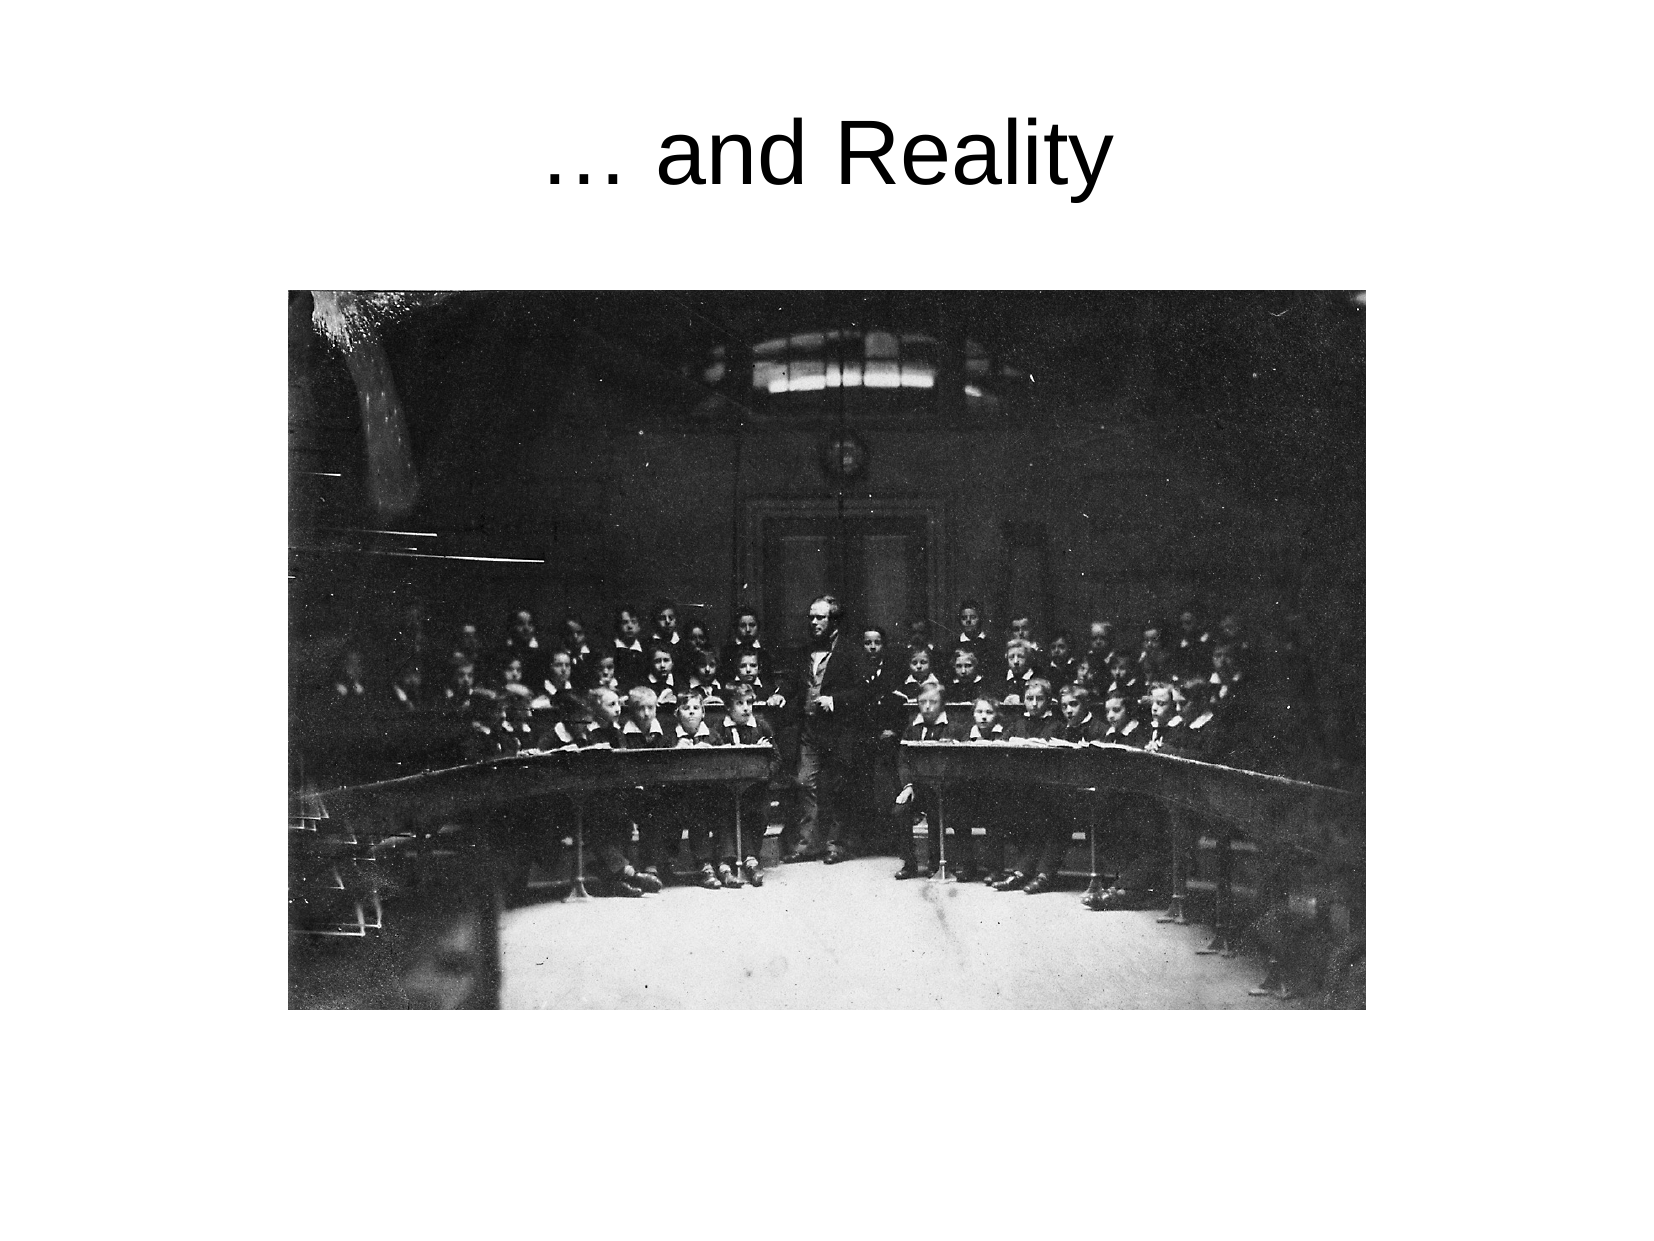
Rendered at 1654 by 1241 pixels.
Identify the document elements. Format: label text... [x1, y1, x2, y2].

picture [288, 290, 1366, 1010]
title … and Reality [82, 49, 1571, 257]
